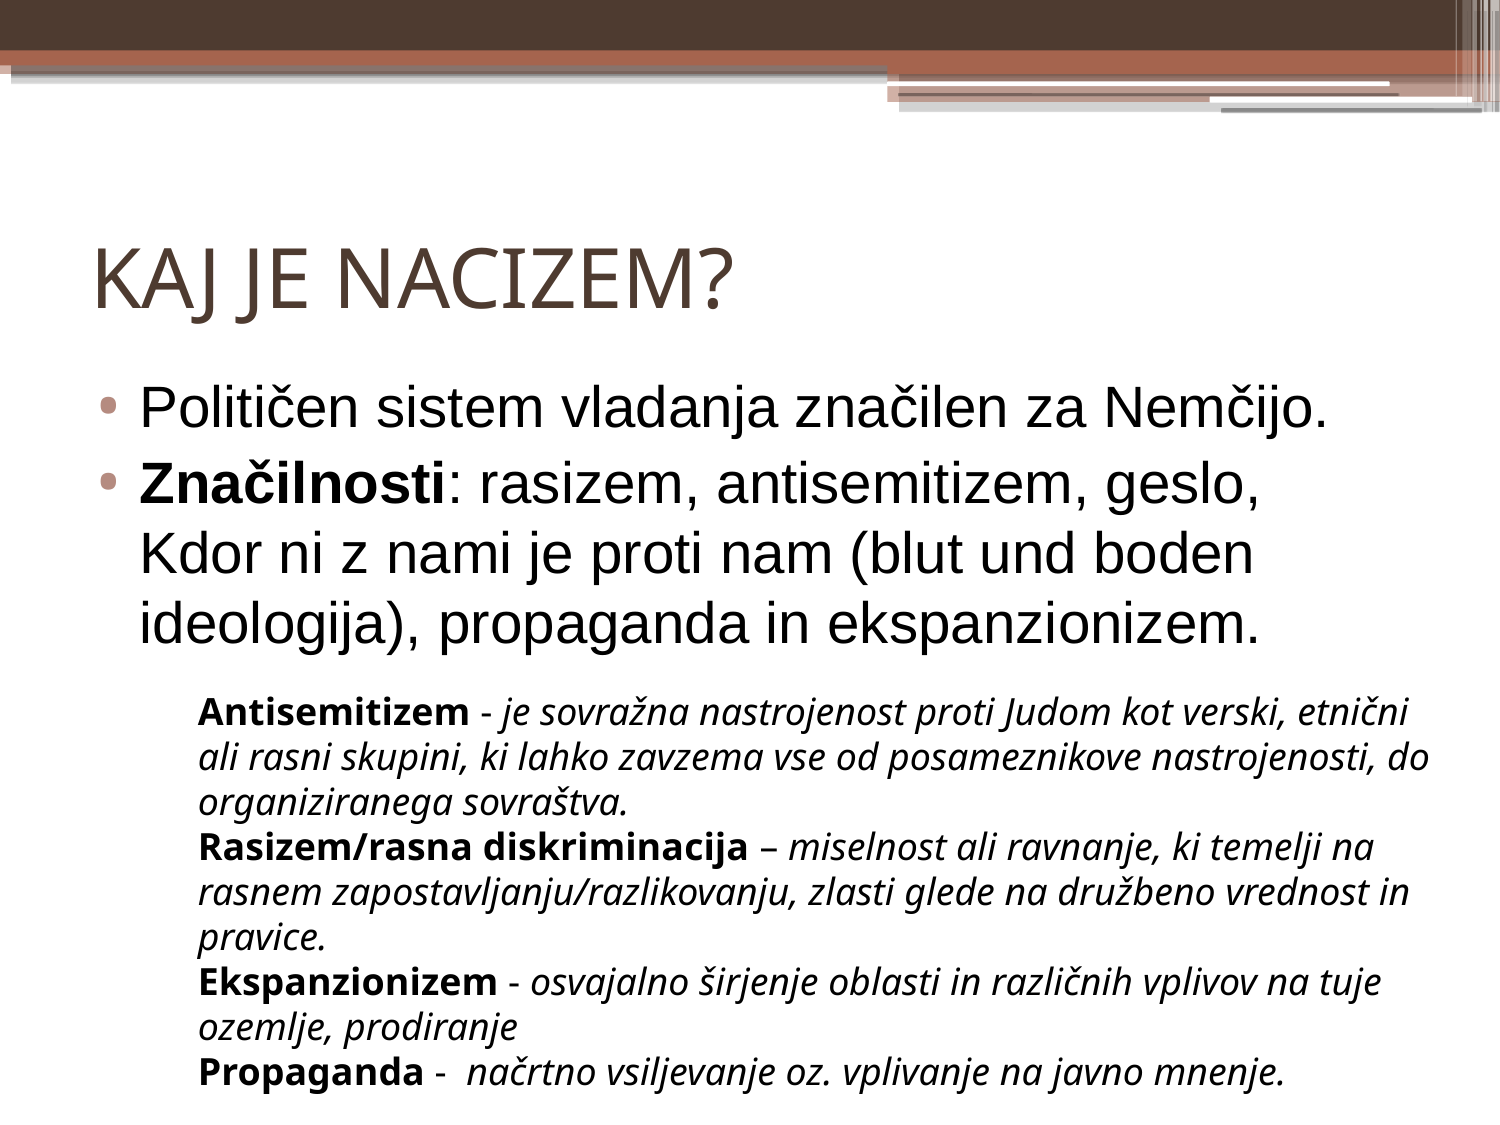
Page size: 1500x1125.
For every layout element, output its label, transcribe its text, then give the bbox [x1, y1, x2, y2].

list Političen sistem vladanja značilen za Nemčijo. Značilnosti: rasizem, antisemitizem, geslo, Kdor ni z nami je proti nam (blut und boden ideologija), propaganda in ekspanzionizem. [64, 361, 1415, 1072]
title KAJ JE NACIZEM? [75, 187, 1425, 363]
text_box Antisemitizem - je sovražna nastrojenost proti Judom kot verski, etnični ali rasni skupini, ki lahko zavzema vse od posameznikove nastrojenosti, do organiziranega sovraštva. Rasizem/rasna diskriminacija – miselnost ali ravnanje, ki temelji na rasnem zapostavljanju/razlikovanju, zlasti glede na družbeno vrednost in pravice. Ekspanzionizem - osvajalno širjenje oblasti in različnih vplivov na tuje ozemlje, prodiranje Propaganda - načrtno vsiljevanje oz. vplivanje na javno mnenje. [183, 680, 1459, 1125]
